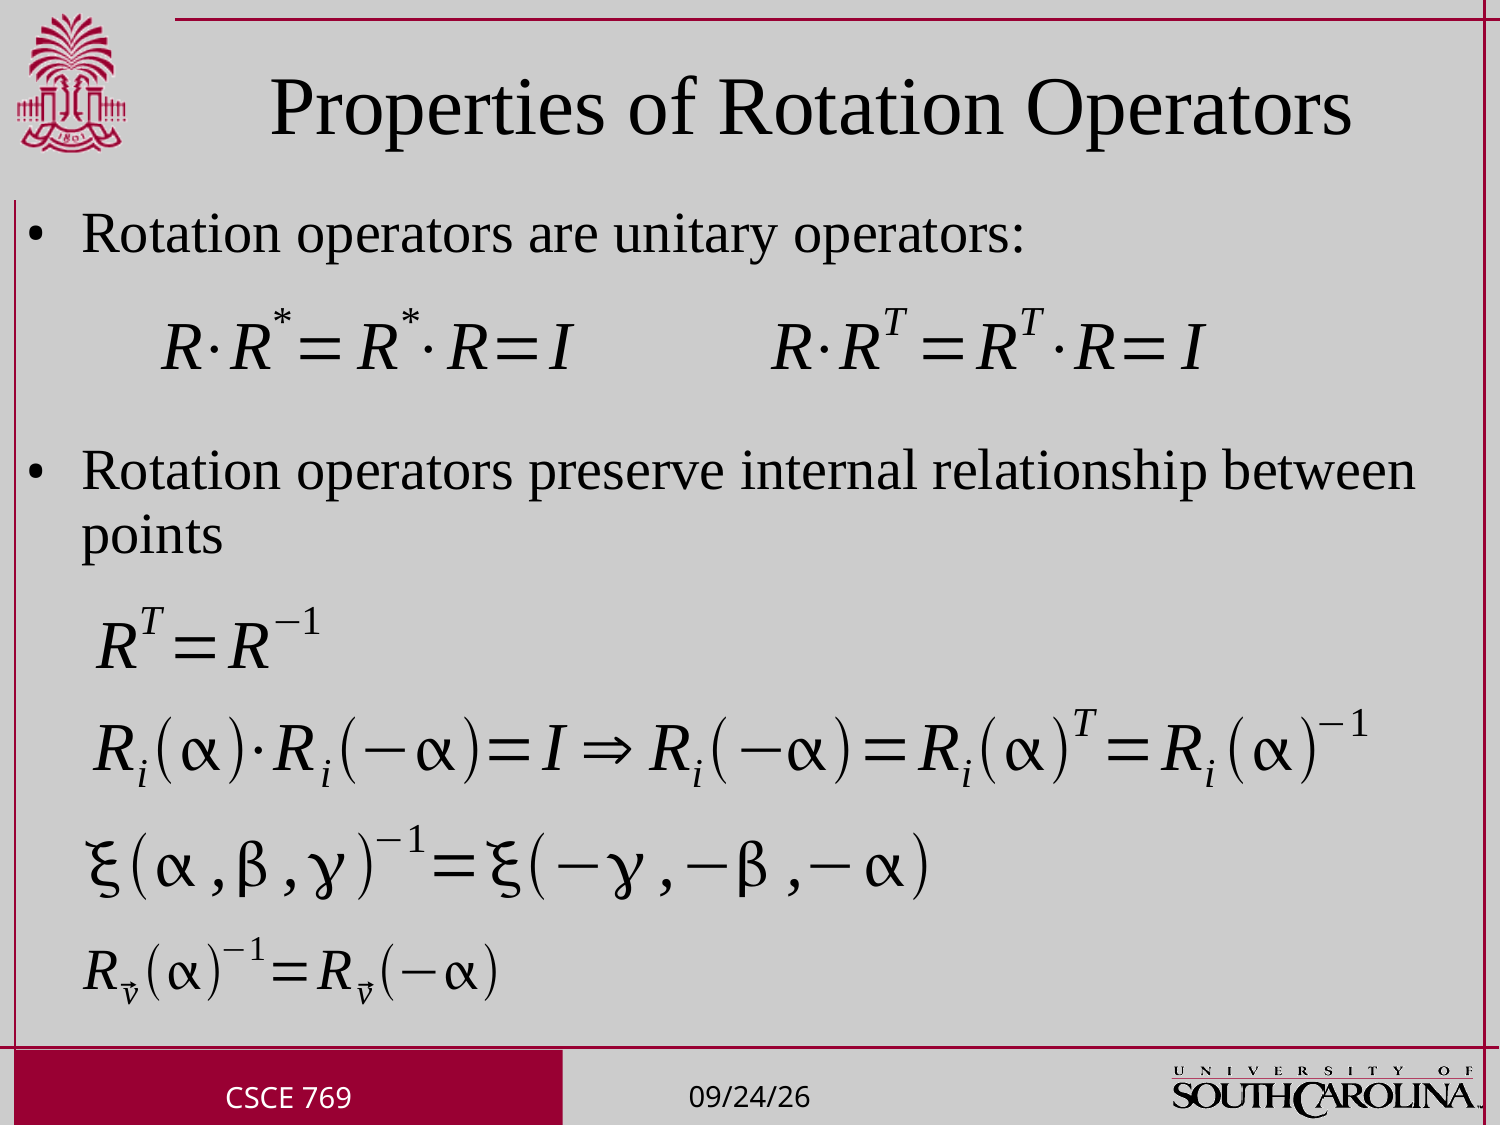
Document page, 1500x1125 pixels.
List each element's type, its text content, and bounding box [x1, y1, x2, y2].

chart [750, 301, 1219, 387]
picture [1162, 1049, 1483, 1125]
chart [75, 600, 340, 686]
picture [12, 12, 131, 155]
chart [140, 301, 591, 387]
chart [72, 701, 1385, 798]
list Rotation operators are unitary operators: Rotation operators preserve internal relationship between points [24, 200, 1476, 1013]
title Properties of Rotation Operators [174, 24, 1450, 188]
chart [69, 818, 947, 906]
chart [65, 931, 516, 1013]
